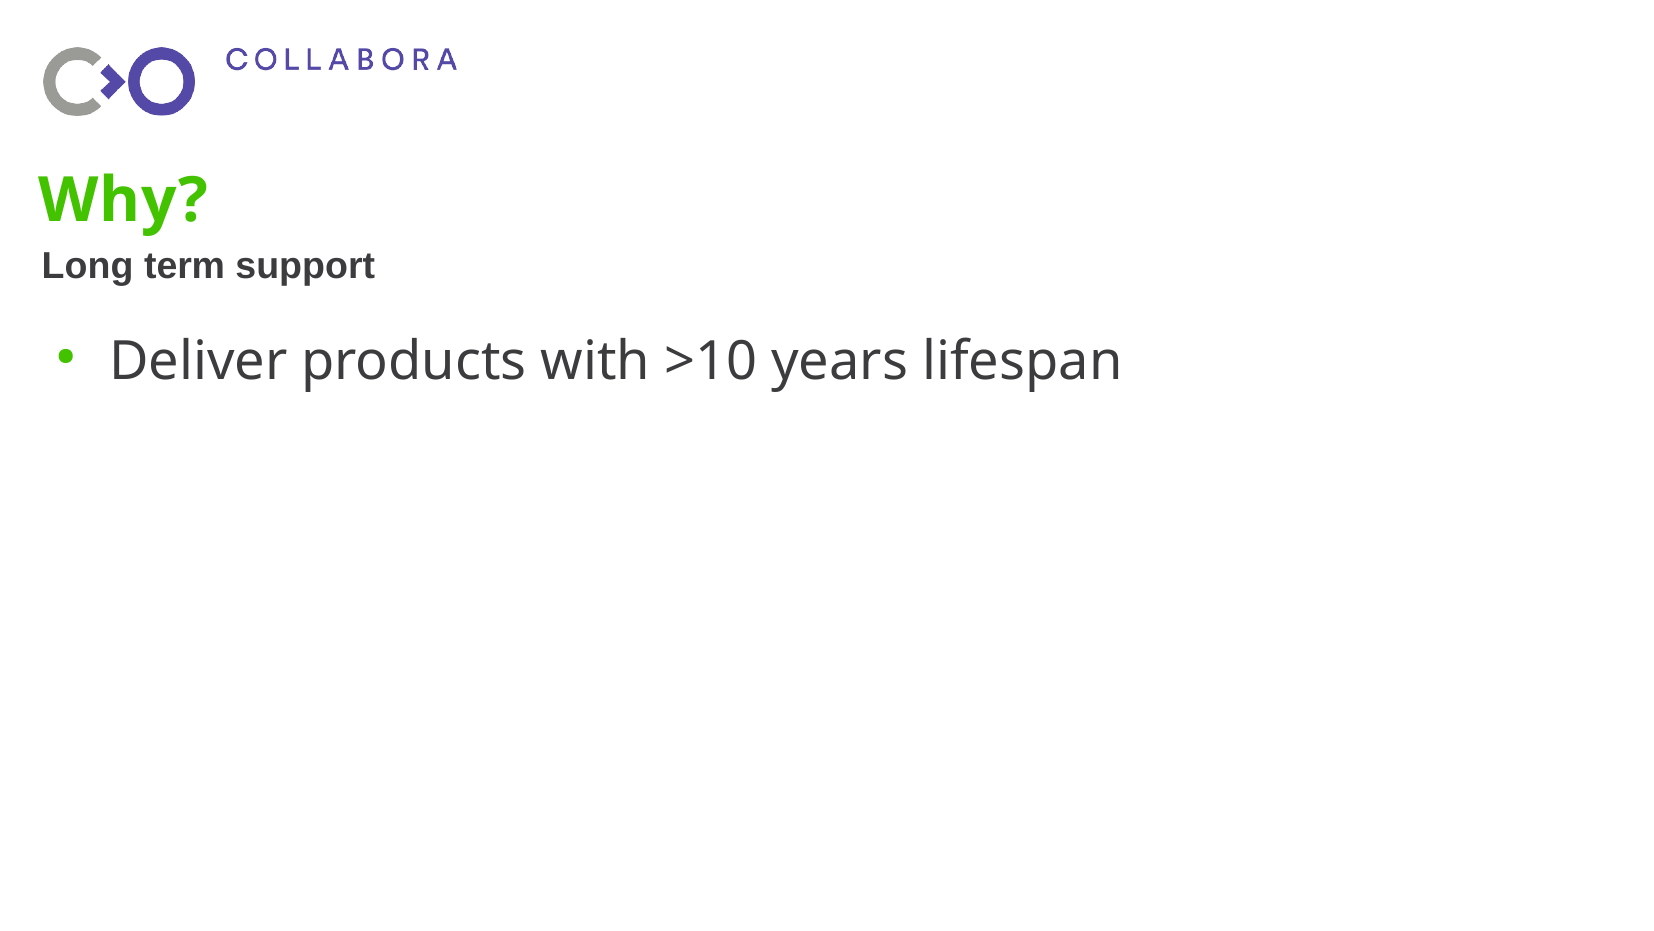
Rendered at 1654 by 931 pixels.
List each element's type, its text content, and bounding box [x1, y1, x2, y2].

title Why? [38, 159, 1614, 216]
picture [43, 47, 457, 116]
list Deliver products with >10 years lifespan [38, 325, 1614, 581]
text_box Long term support [41, 240, 1614, 290]
